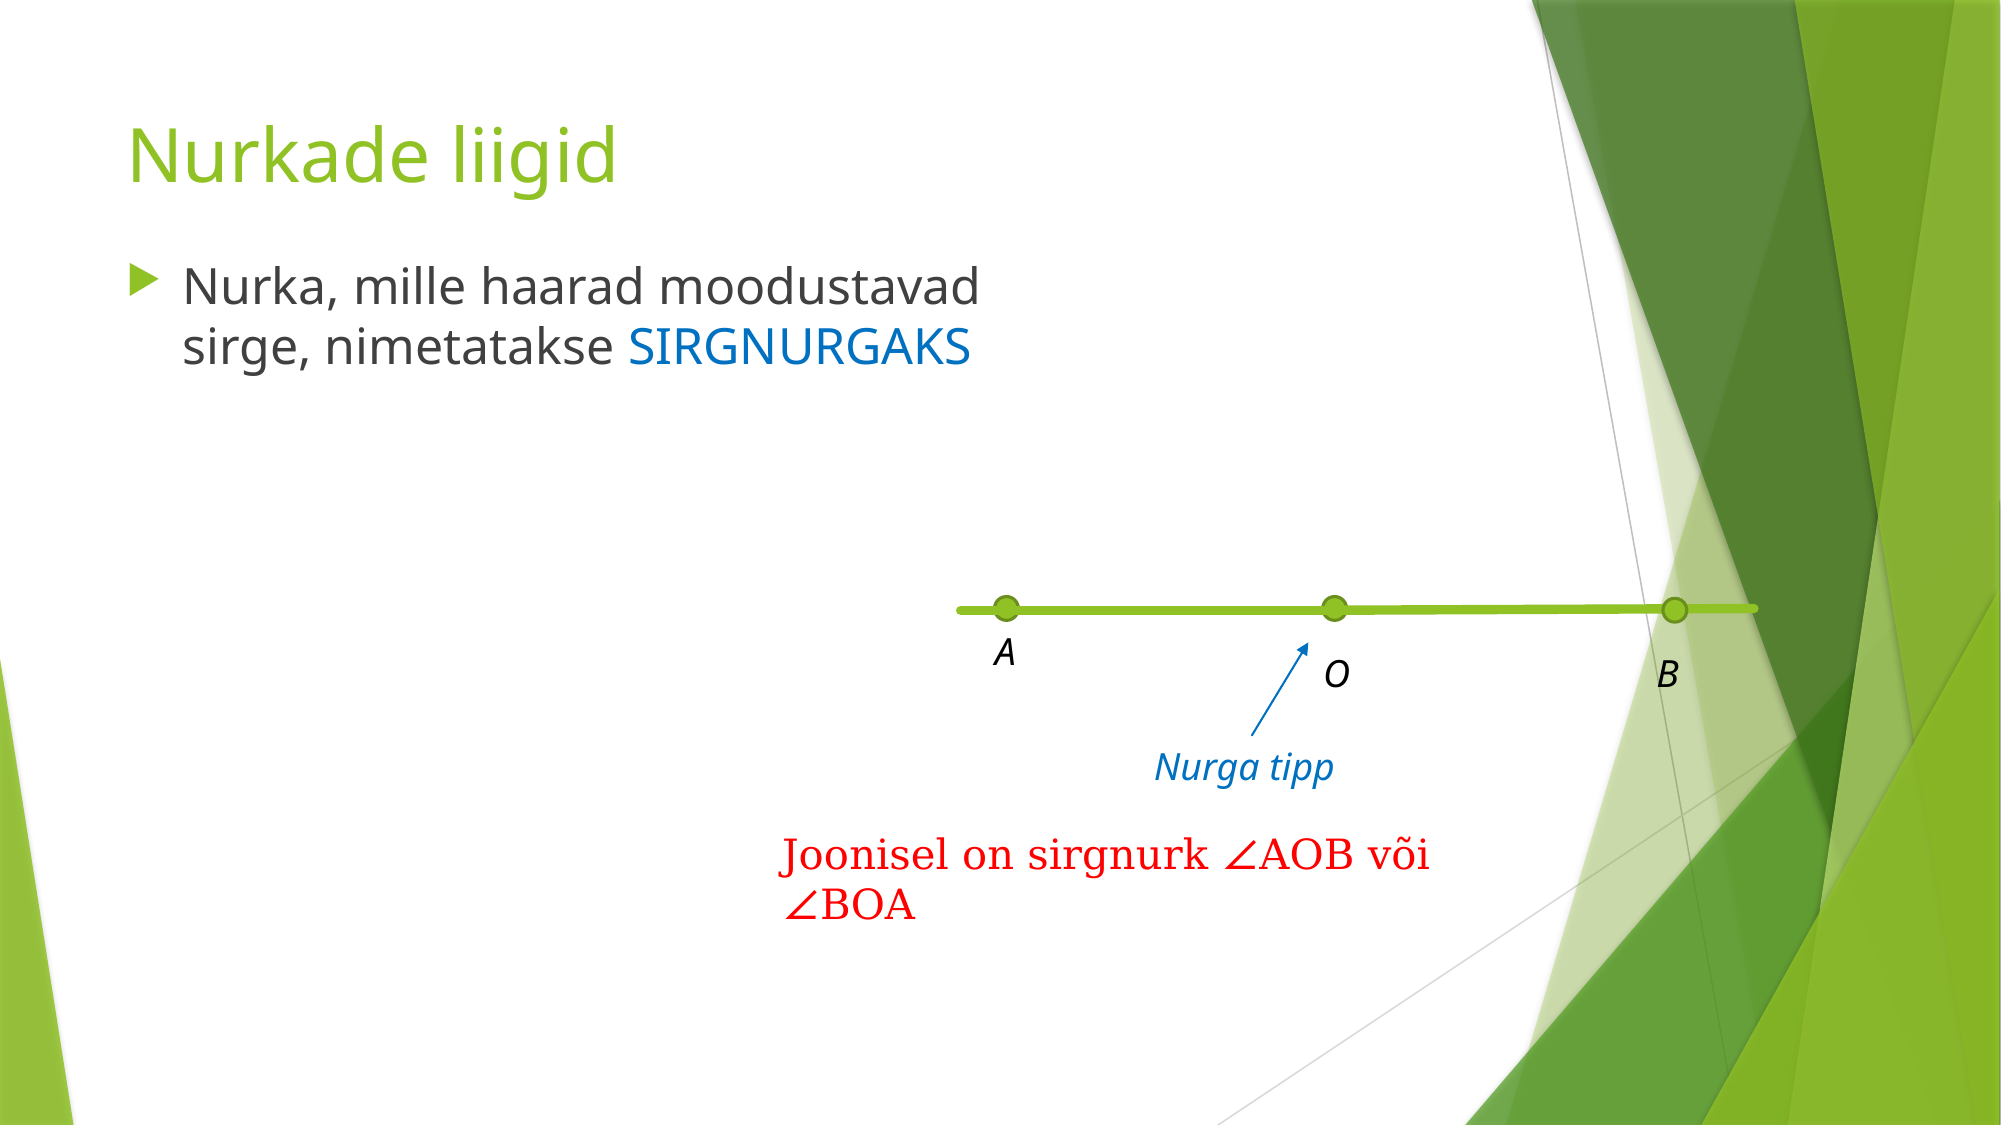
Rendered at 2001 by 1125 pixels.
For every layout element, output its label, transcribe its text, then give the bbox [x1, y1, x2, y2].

text_box [1323, 596, 1347, 606]
text_box [1324, 615, 1345, 621]
text_box [1662, 598, 1687, 623]
text_box A [980, 620, 1033, 681]
text_box O [1308, 642, 1362, 703]
list Nurka, mille haarad moodustavad sirge, nimetatakse SIRGNURGAKS [111, 247, 1129, 1032]
text_box [994, 596, 1019, 606]
text_box B [1641, 642, 1695, 703]
text_box Nurga tipp [1139, 735, 1365, 796]
title Nurkade liigid [111, 99, 1522, 317]
text_box [996, 615, 1017, 620]
text_box Joonisel on sirgnurk ∠AOB või ∠BOA [767, 820, 1490, 1071]
